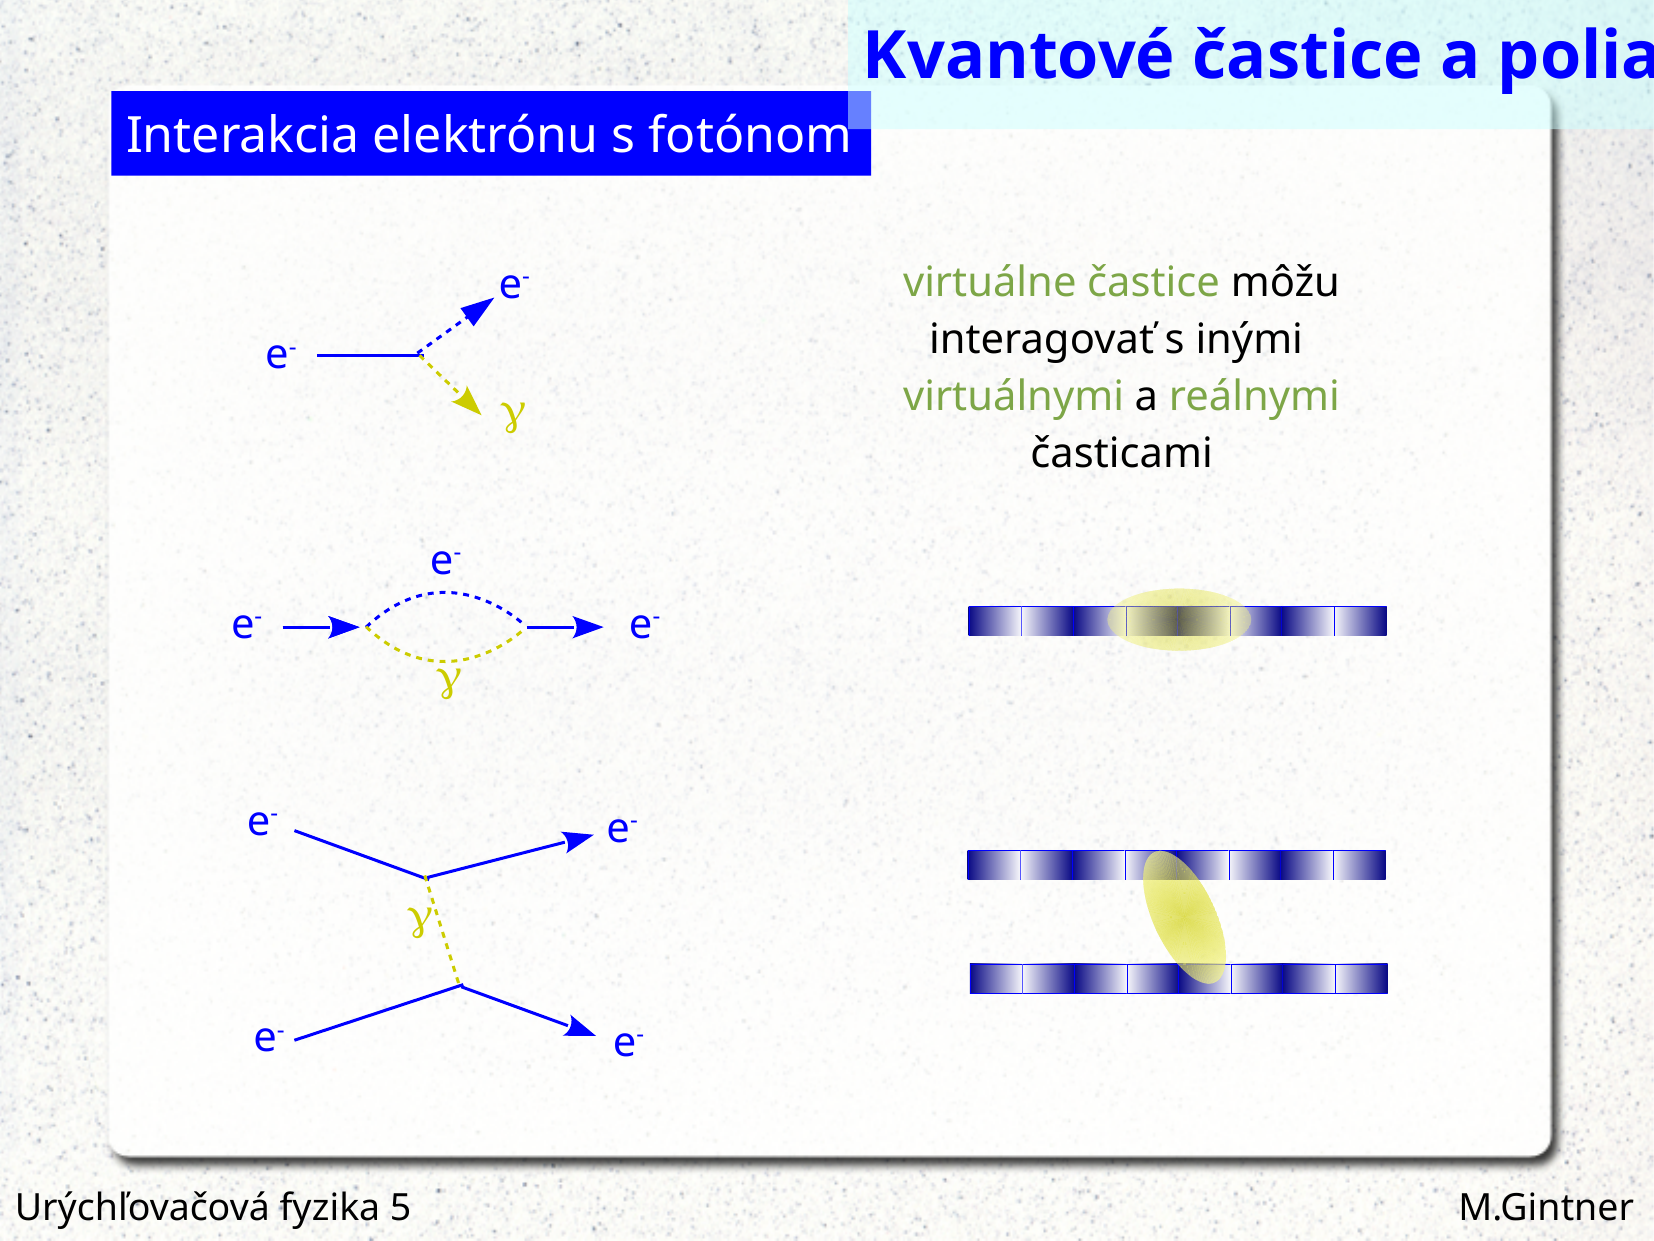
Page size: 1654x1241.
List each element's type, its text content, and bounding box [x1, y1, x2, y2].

text_box e- [614, 586, 677, 673]
text_box e- [250, 316, 313, 390]
text_box Interakcia elektrónu s fotónom [111, 91, 872, 176]
picture [0, 0, 1654, 1241]
text_box virtuálne častice môžu interagovať s inými virtuálnymi a reálnymi časticami [888, 243, 1355, 492]
text_box e- [232, 783, 295, 870]
text_box e- [591, 790, 655, 876]
text_box e- [598, 1004, 661, 1090]
text_box g [392, 890, 442, 966]
text_box Kvantové častice a polia [848, 0, 1654, 130]
text_box e- [415, 522, 478, 609]
text_box e- [238, 999, 301, 1086]
text_box [968, 588, 1387, 651]
text_box M.Gintner [1443, 1173, 1654, 1241]
text_box [967, 850, 1388, 994]
text_box Urýchľovačová fyzika 5 [0, 1173, 445, 1241]
text_box g [421, 650, 471, 726]
text_box e- [216, 586, 279, 673]
text_box g [485, 385, 535, 460]
text_box e- [483, 246, 547, 320]
